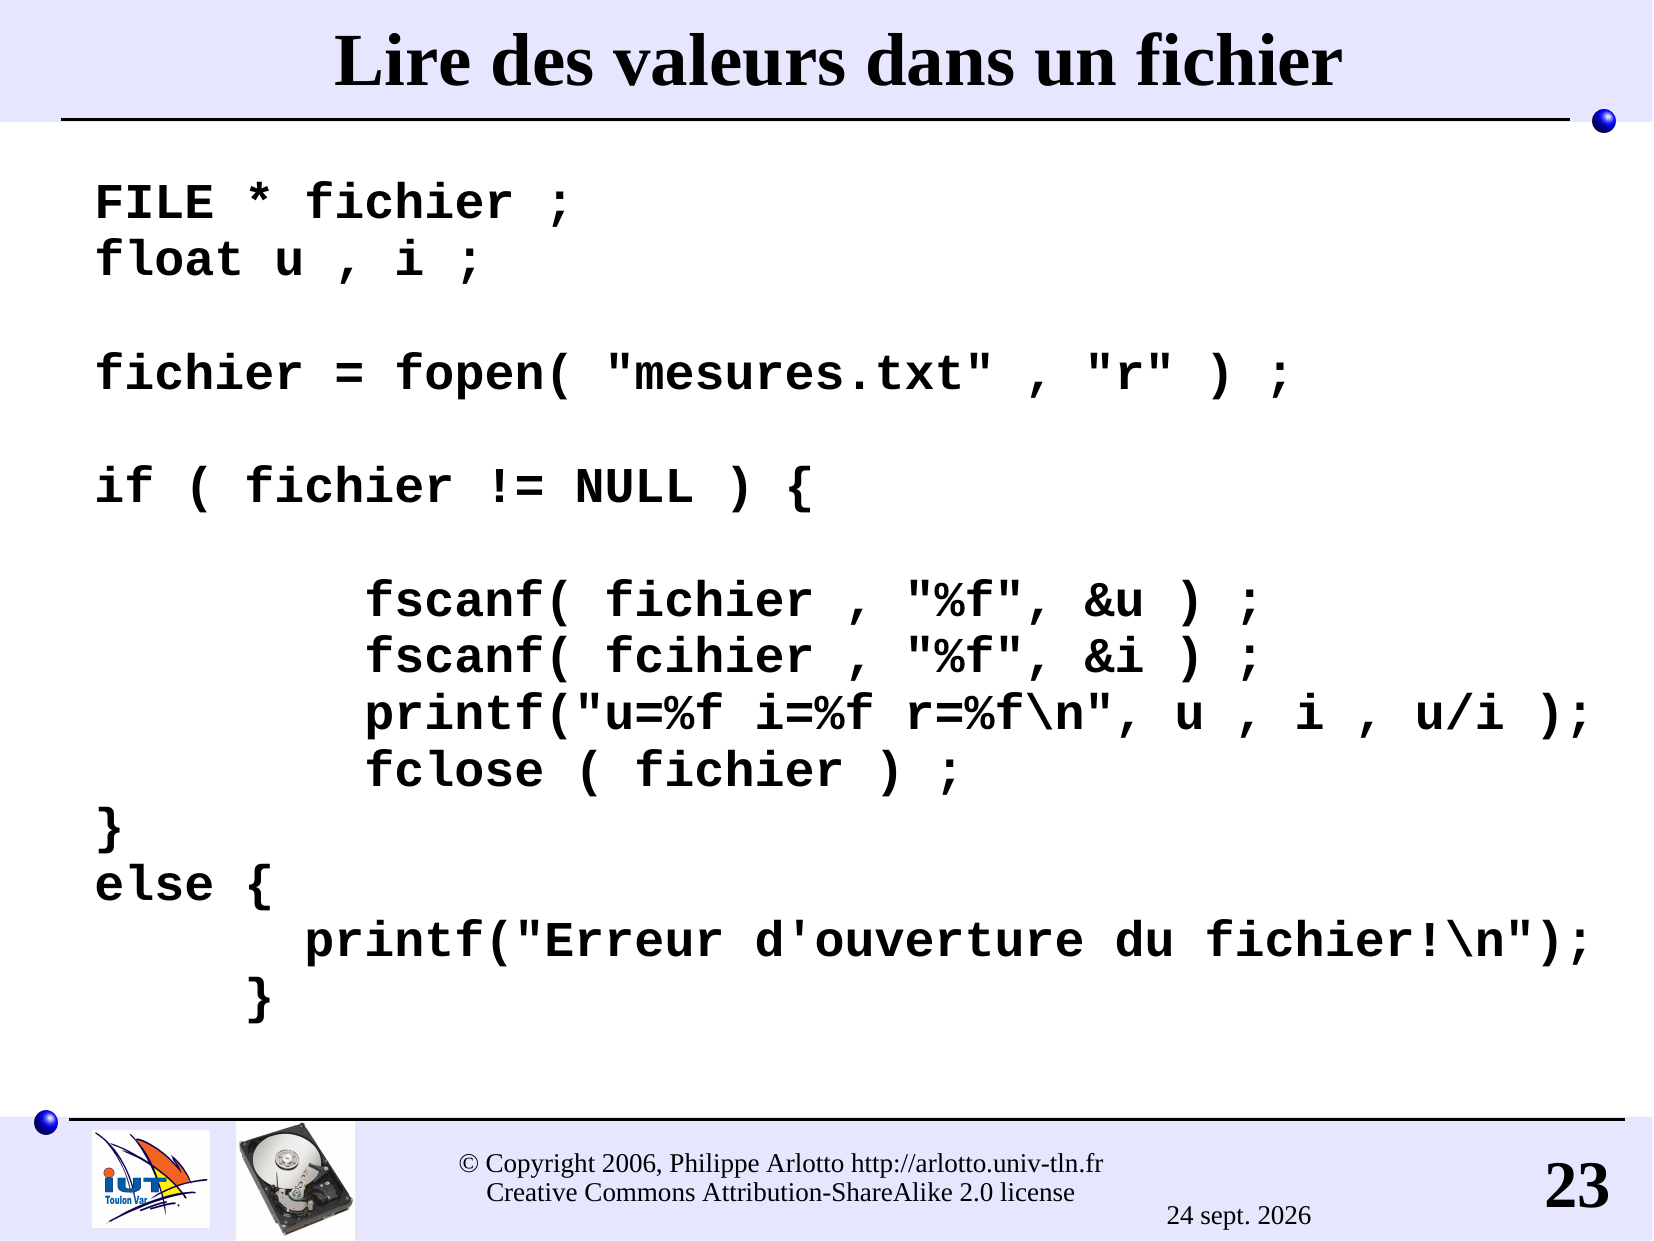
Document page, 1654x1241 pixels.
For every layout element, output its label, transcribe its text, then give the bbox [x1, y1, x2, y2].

title Lire des valeurs dans un fichier [95, 14, 1585, 107]
picture [236, 1121, 355, 1241]
text_box FILE * fichier ; float u , i ; fichier = fopen( "mesures.txt" , "r" ) ; if ( fichier != NULL ) { fscanf( fichier , "%f", &u ) ; fscanf( fcihier , "%f", &i ) ; printf("u=%f i=%f r=%f\n", u , i , u/i ); fclose ( fichier ) ; } else { printf("Erreur d'ouverture du fichier!\n"); } [94, 177, 1625, 1086]
